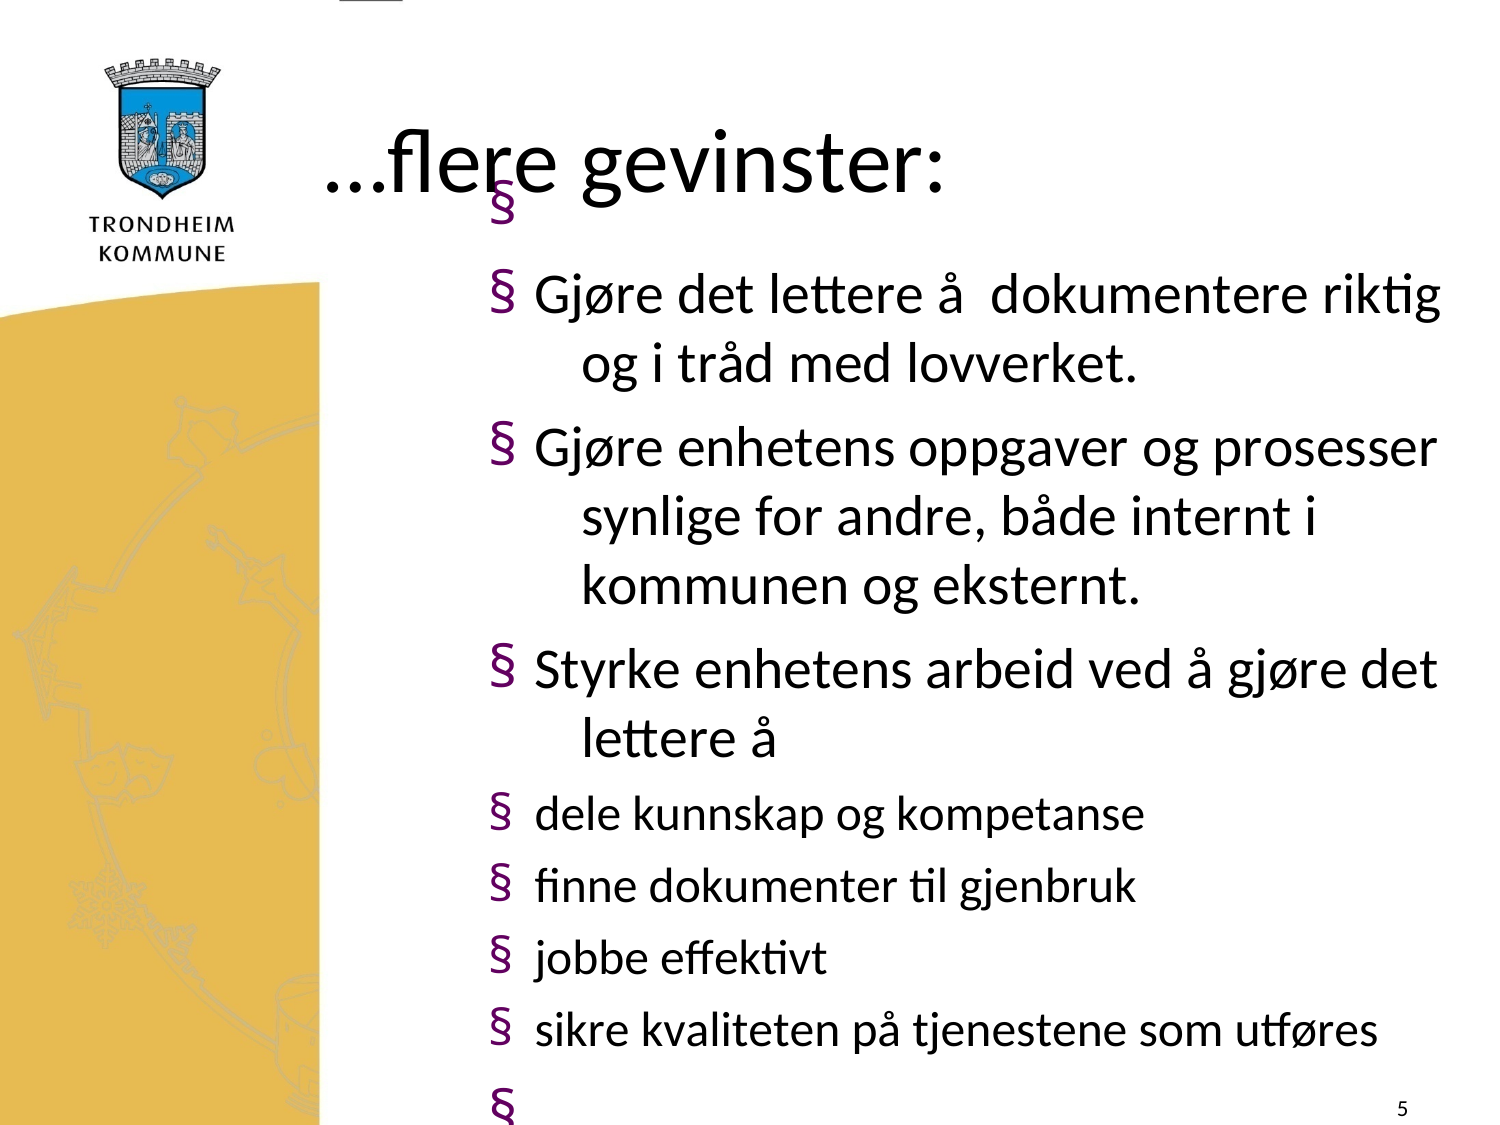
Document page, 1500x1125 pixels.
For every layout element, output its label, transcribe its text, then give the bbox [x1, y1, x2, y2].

text_box [1381, 1086, 1483, 1119]
list Gjøre det lettere å dokumentere riktig og i tråd med lovverket. Gjøre enhetens oppgaver og prosesser synlige for andre, både internt i kommunen og eksternt. Styrke enhetens arbeid ved å gjøre det lettere å dele kunnskap og kompetanse finne dokumenter til gjenbruk jobbe effektivt sikre kvaliteten på tjenestene som utføres [324, 219, 1477, 1070]
title …flere gevinster: [324, 29, 1477, 219]
